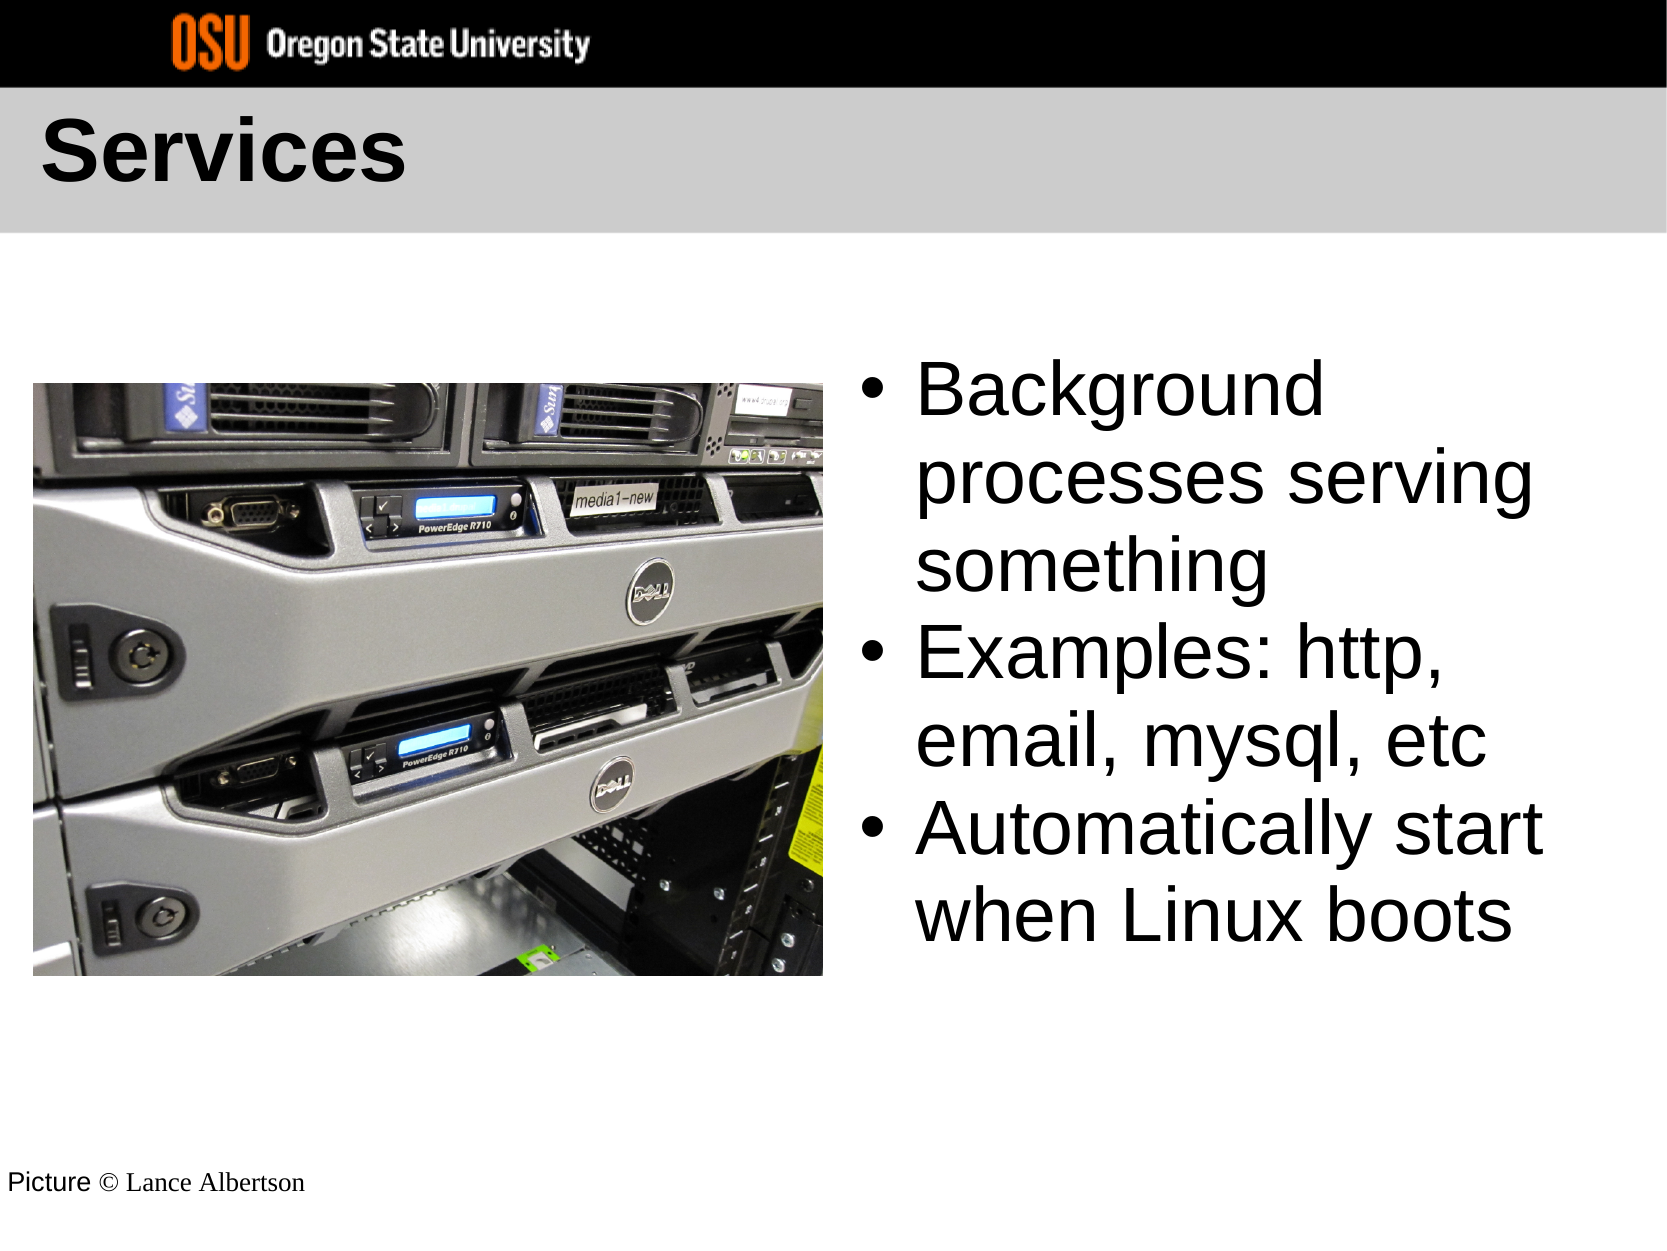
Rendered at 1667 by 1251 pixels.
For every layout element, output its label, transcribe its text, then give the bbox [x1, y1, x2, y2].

text_box Picture © Lance Albertson [7, 1166, 378, 1198]
title Services [40, 99, 1625, 249]
picture [0, 0, 1667, 1251]
list Background processes serving something Examples: http, email, mysql, etc Automatically start when Linux boots [840, 345, 1631, 991]
